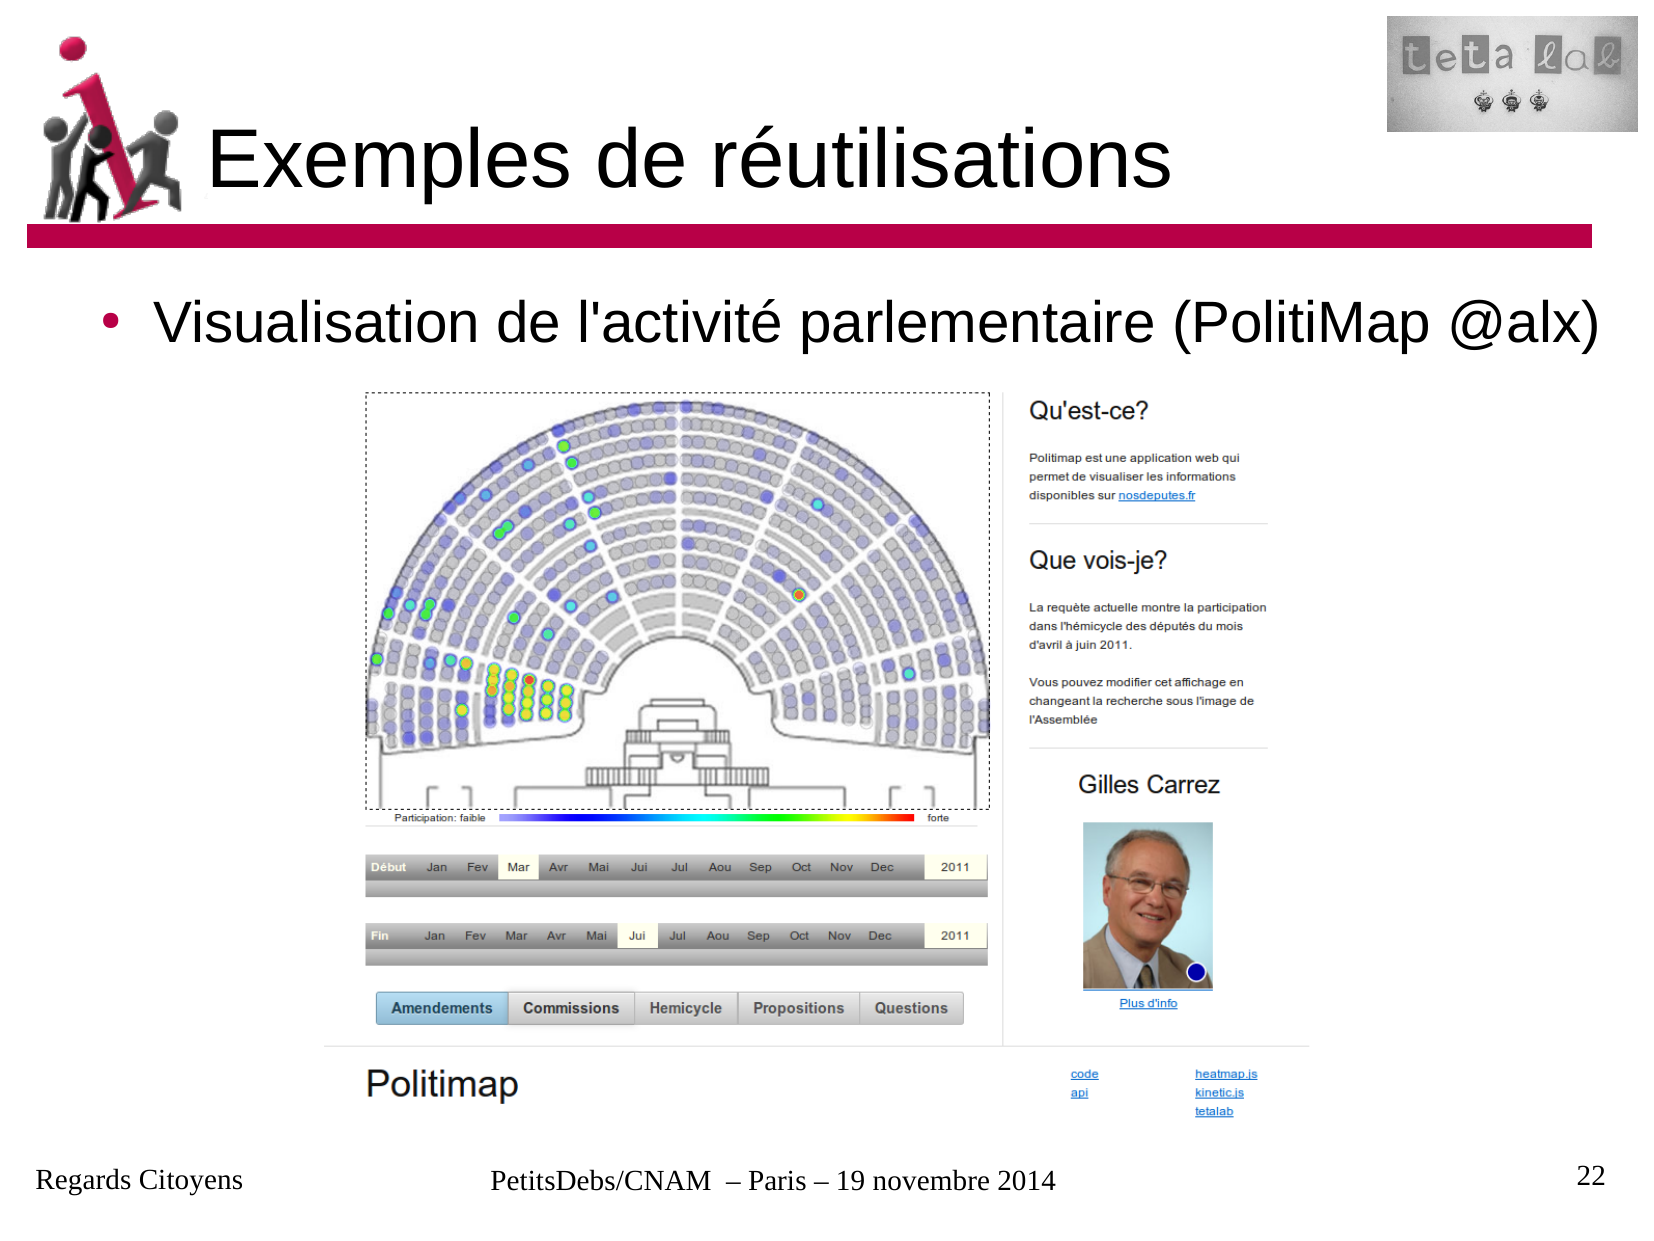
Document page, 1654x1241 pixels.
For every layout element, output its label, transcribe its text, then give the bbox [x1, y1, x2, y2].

picture [27, 31, 208, 224]
picture [295, 383, 1328, 1135]
picture [1387, 16, 1638, 132]
list Visualisation de l'activité parlementaire (PolitiMap @alx) [82, 290, 1625, 1109]
title Exemples de réutilisations [206, 55, 1595, 263]
